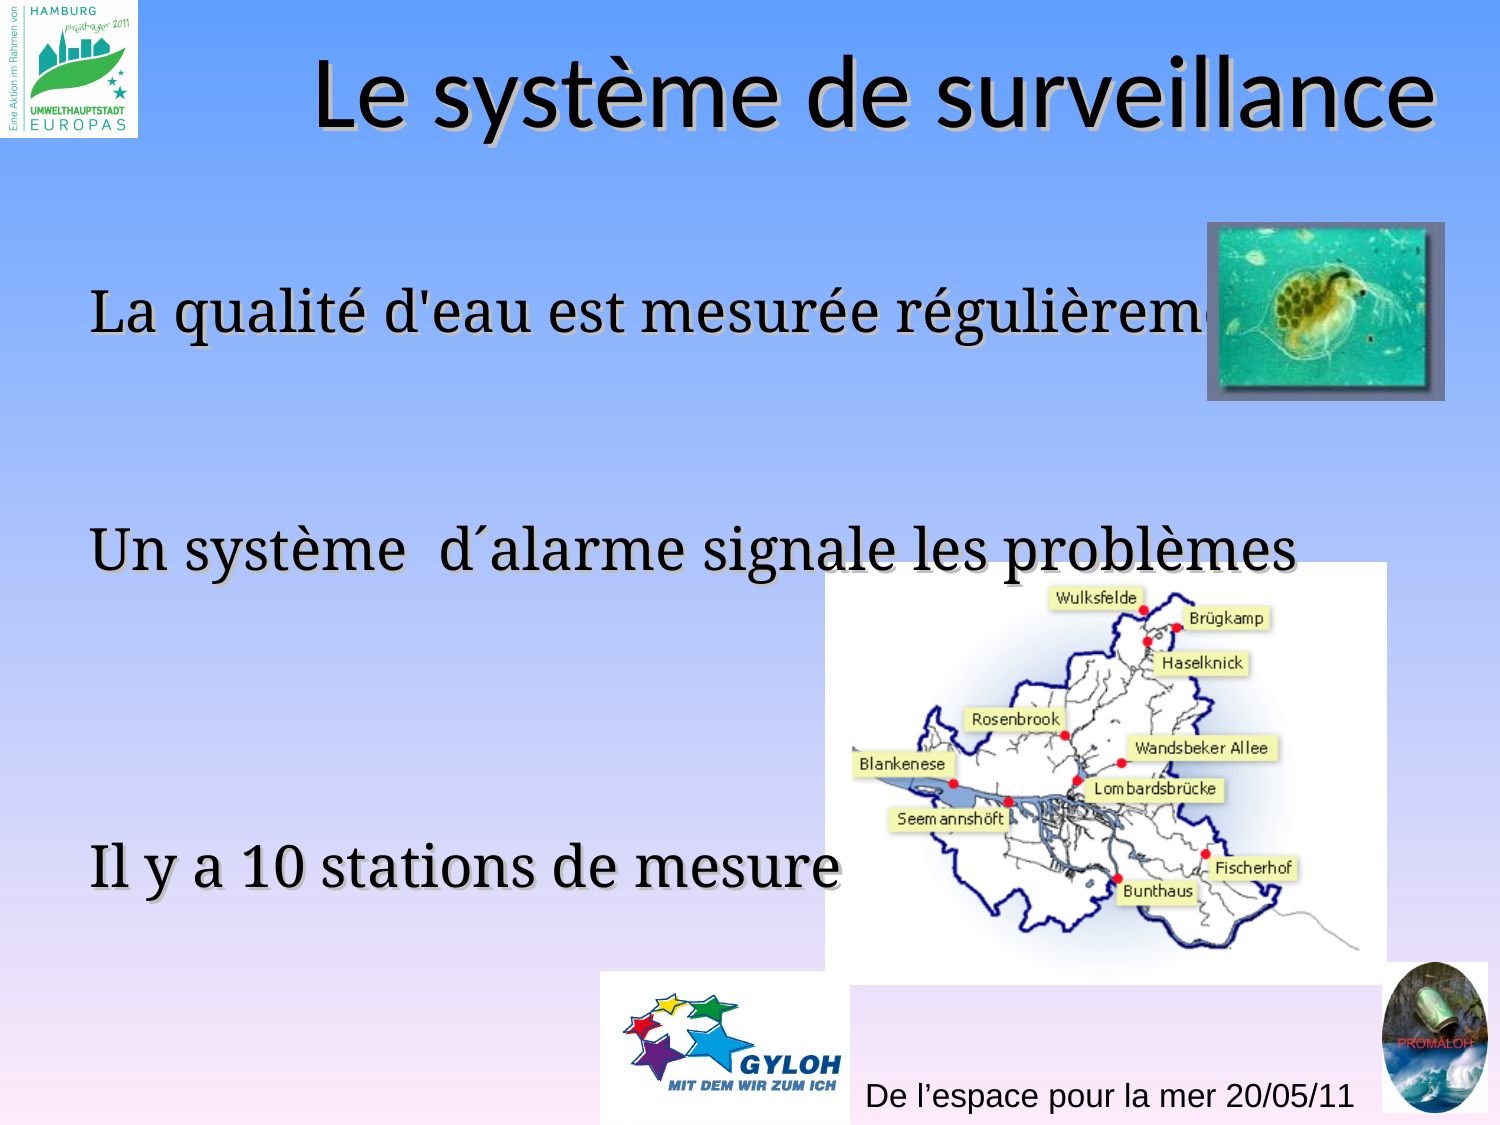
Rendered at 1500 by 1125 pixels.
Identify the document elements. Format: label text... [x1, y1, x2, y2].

picture [1207, 222, 1445, 401]
text_box De l’espace pour la mer 20/05/11 [850, 1069, 1371, 1123]
picture [1382, 962, 1488, 1113]
title Le système de surveillance [312, 0, 1500, 154]
picture [600, 971, 850, 1125]
picture [0, 0, 138, 138]
text_box La qualité d'eau est mesurée régulièrement. Un système d´alarme signale les problèmes Il y a 10 stations de mesure [74, 262, 1341, 912]
text_box [825, 562, 1387, 985]
